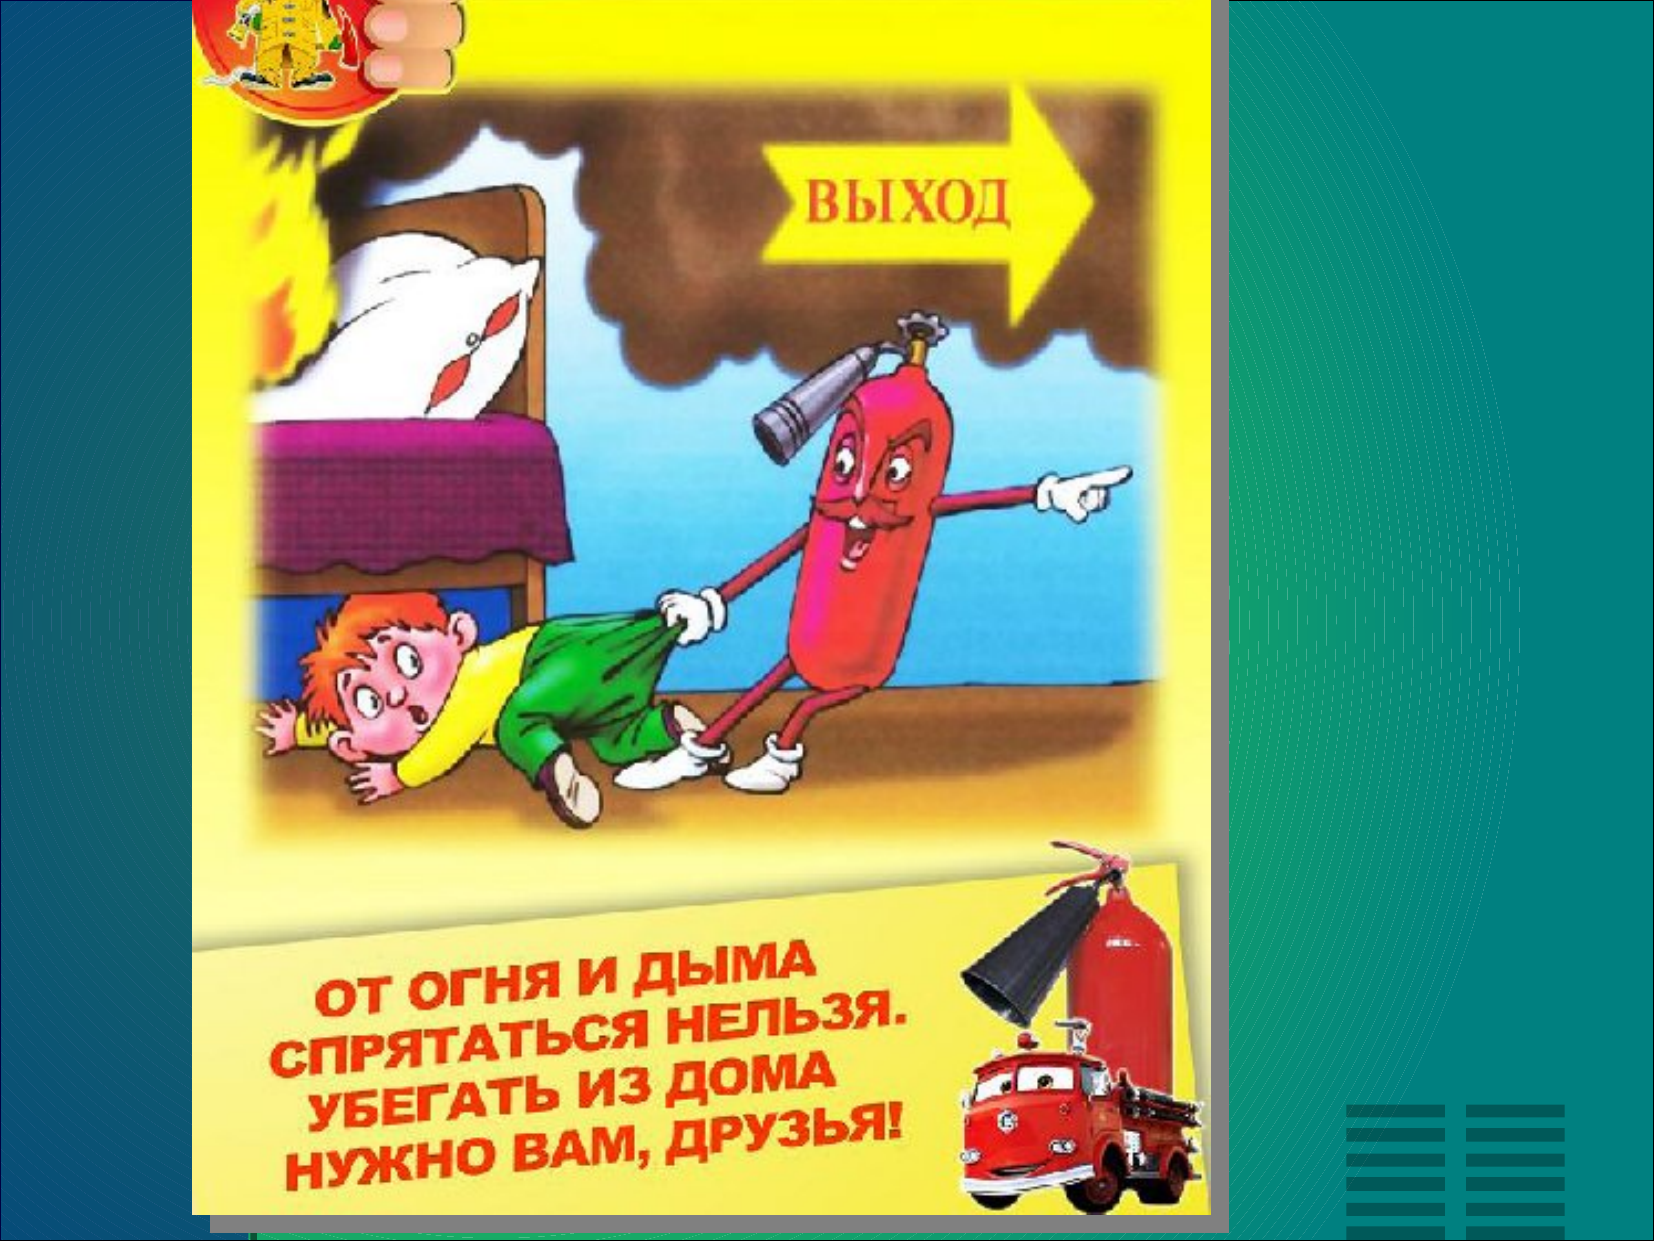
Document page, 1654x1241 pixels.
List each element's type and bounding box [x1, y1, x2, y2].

picture [192, 0, 1211, 1215]
